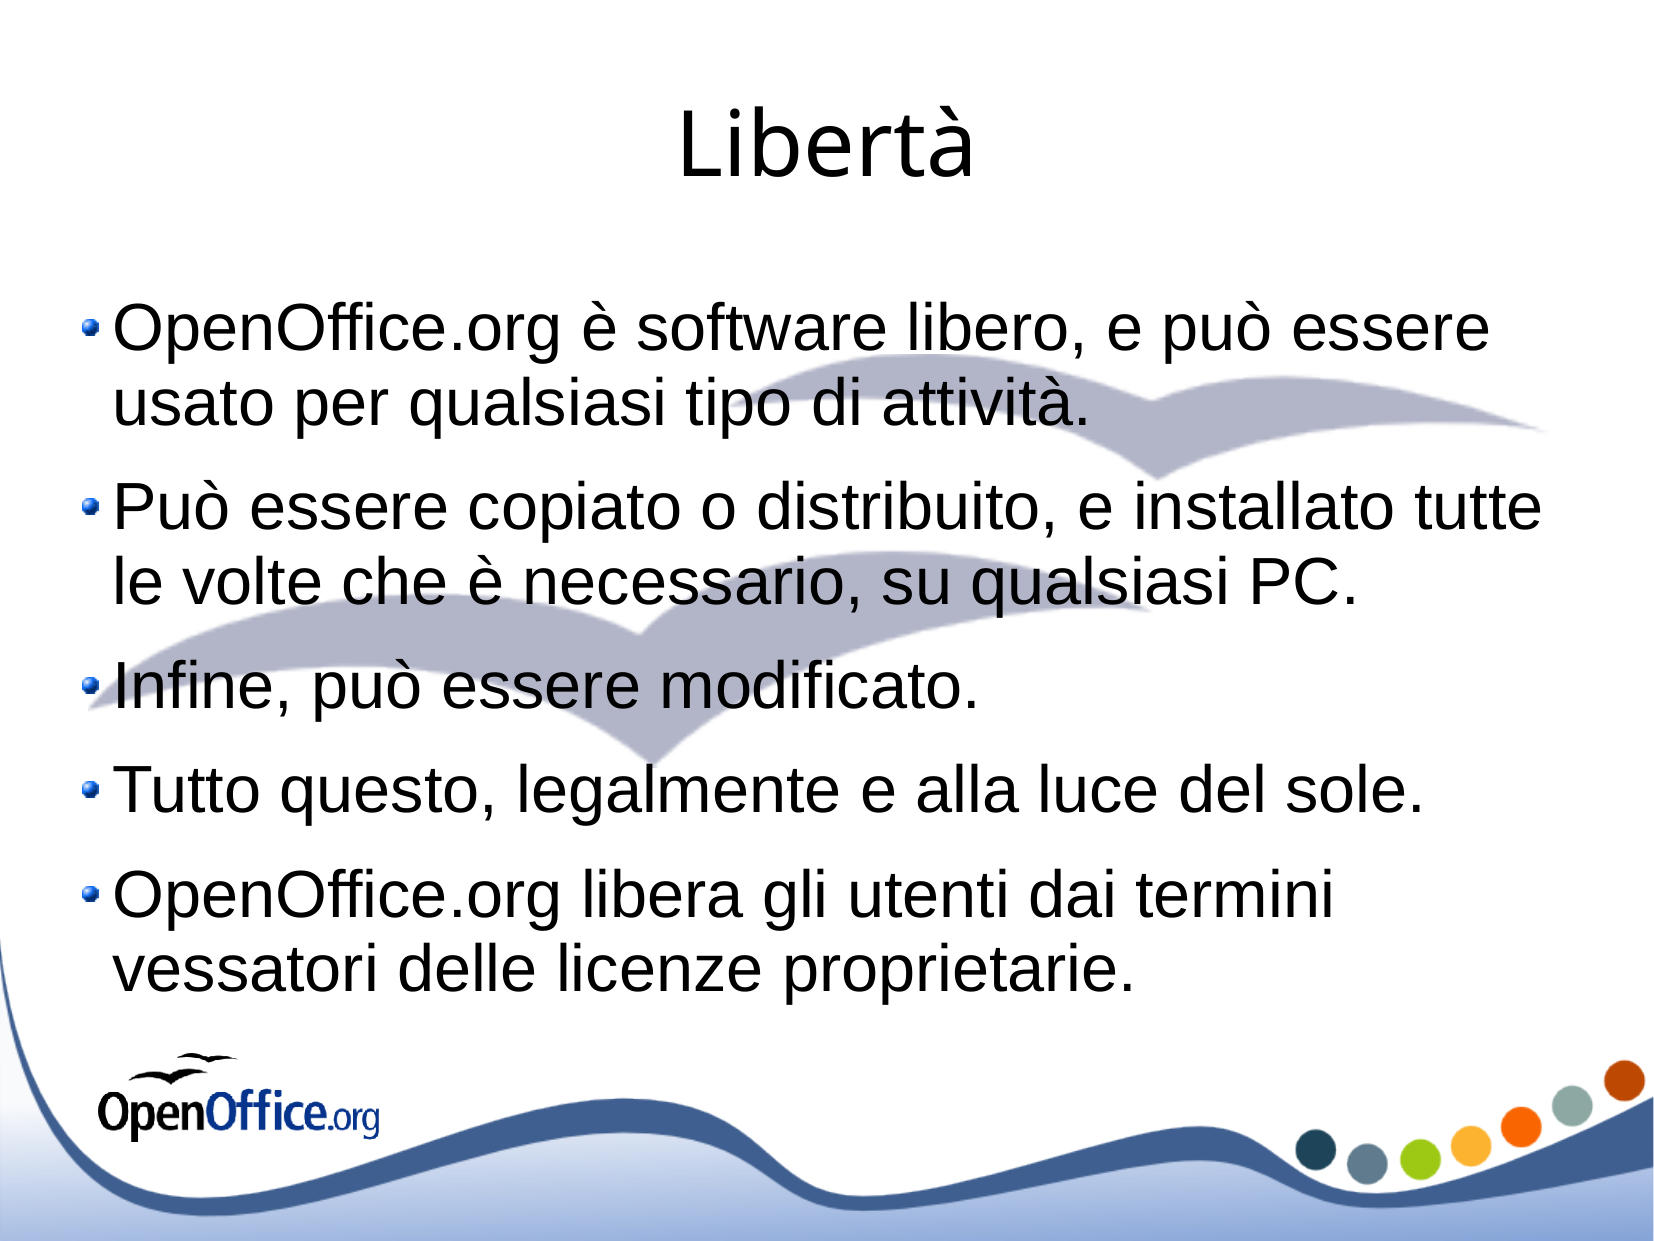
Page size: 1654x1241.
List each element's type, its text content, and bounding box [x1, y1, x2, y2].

title Libertà [82, 37, 1571, 245]
picture [0, 938, 1654, 1241]
list OpenOffice.org è software libero, e può essere usato per qualsiasi tipo di attività. Può essere copiato o distribuito, e installato tutte le volte che è necessario, su qualsiasi PC. Infine, può essere modificato. Tutto questo, legalmente e alla luce del sole. OpenOffice.org libera gli utenti dai termini vessatori delle licenze proprietarie. [82, 290, 1571, 1109]
